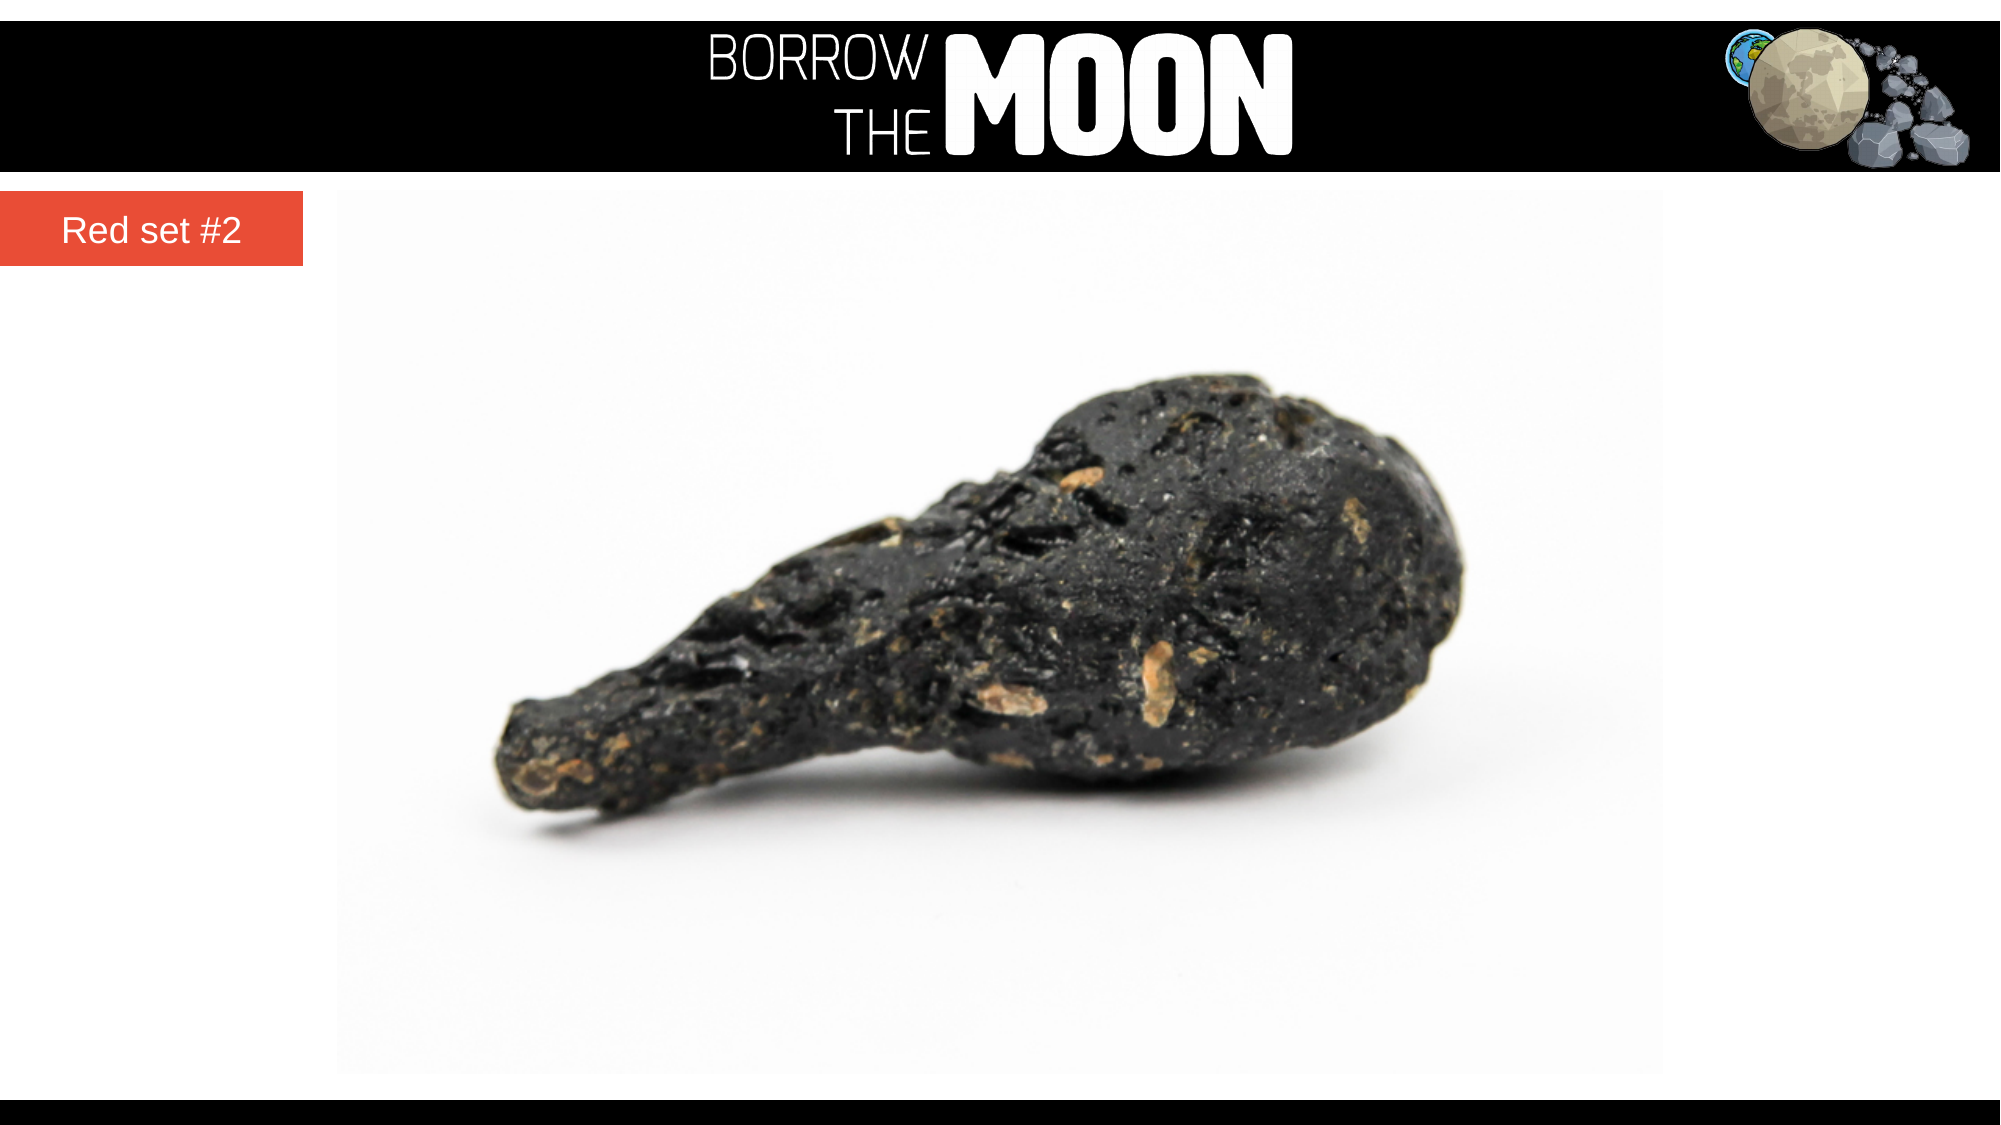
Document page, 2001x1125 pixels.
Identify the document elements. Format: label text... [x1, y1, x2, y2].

text_box Red set #2 [0, 191, 303, 266]
picture [337, 190, 1663, 1074]
